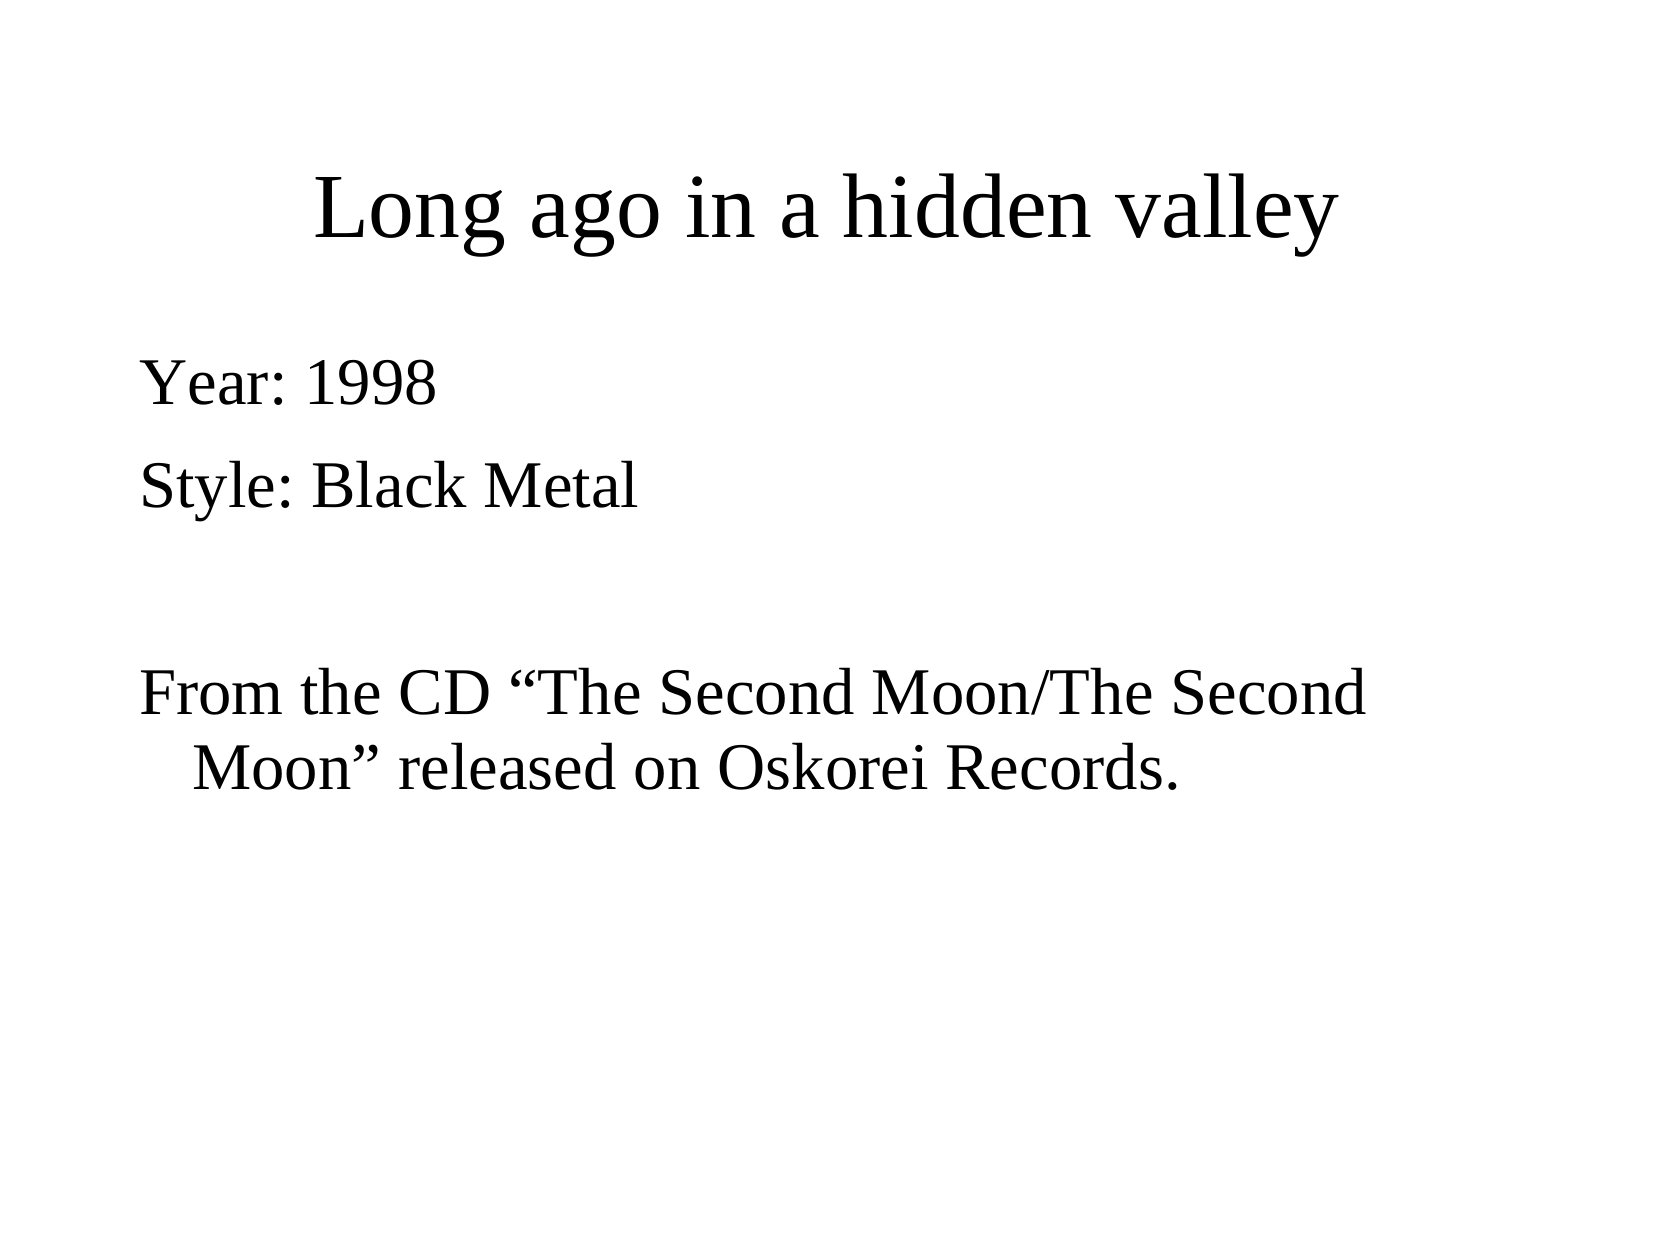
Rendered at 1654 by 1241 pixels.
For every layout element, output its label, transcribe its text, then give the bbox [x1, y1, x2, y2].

list Year: 1998 Style: Black Metal From the CD “The Second Moon/The Second Moon” released on Oskorei Records. [121, 344, 1534, 1127]
title Long ago in a hidden valley [121, 102, 1534, 311]
